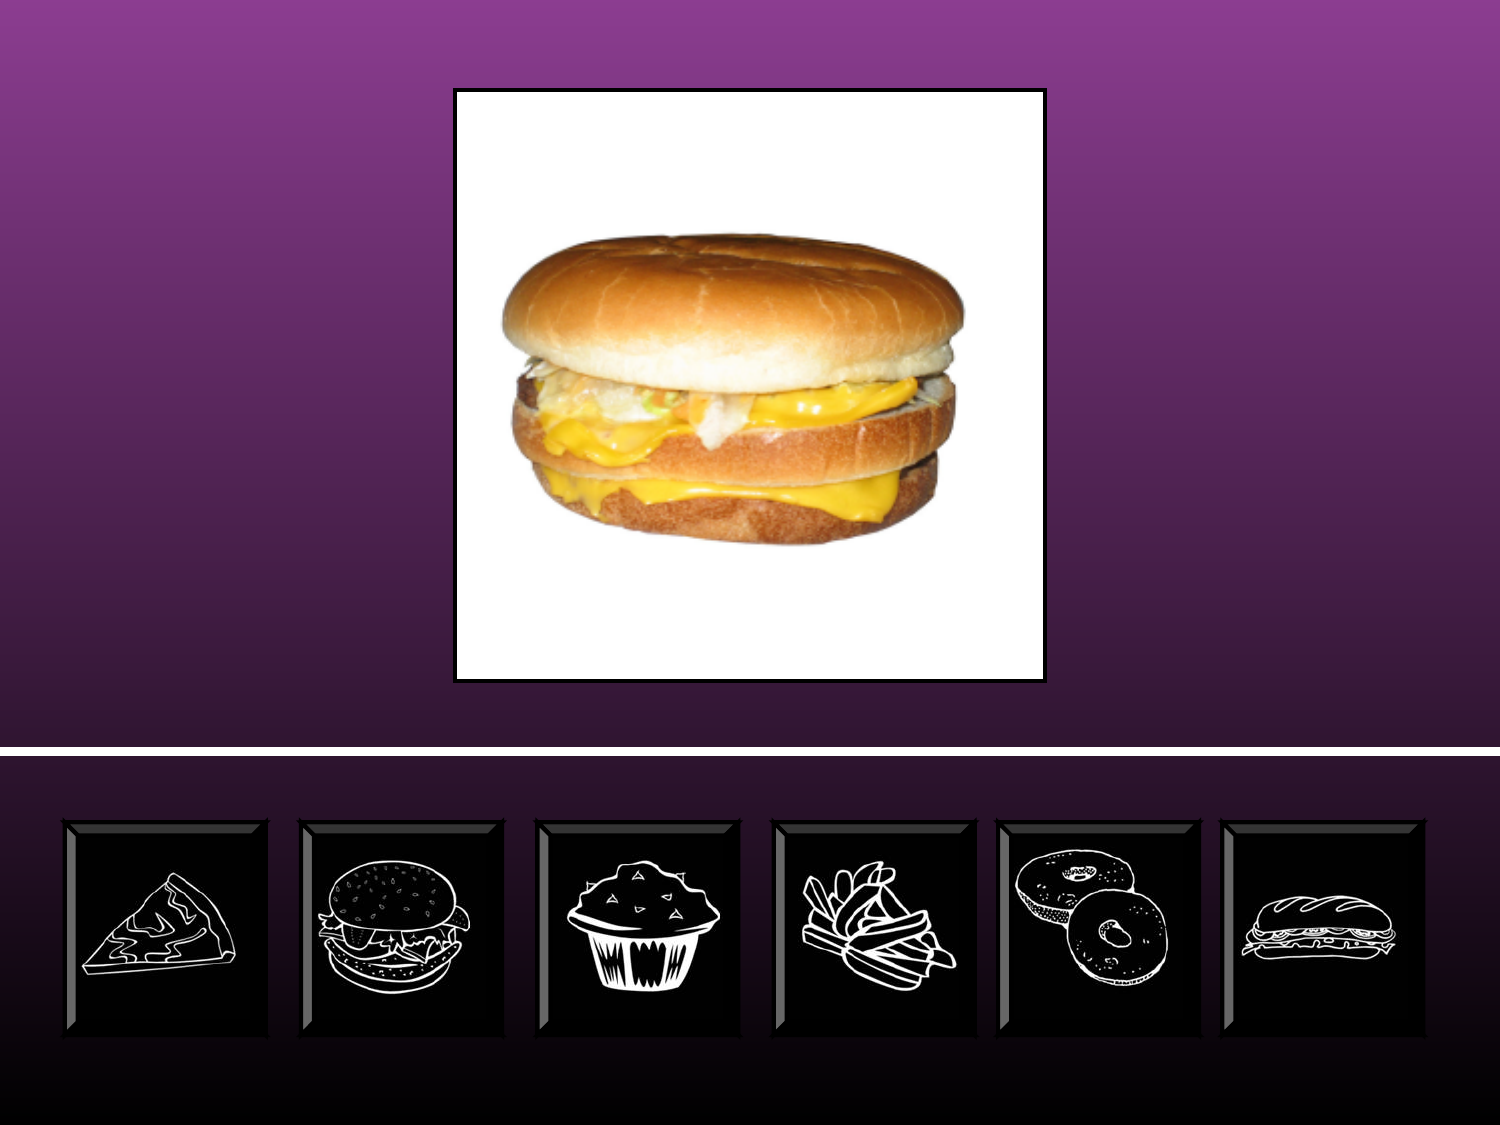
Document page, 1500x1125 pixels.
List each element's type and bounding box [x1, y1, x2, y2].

text_box [539, 822, 739, 1035]
text_box [66, 822, 266, 1035]
picture [489, 221, 982, 558]
text_box [775, 822, 975, 1035]
text_box [302, 822, 502, 1035]
text_box [1224, 822, 1424, 1035]
text_box [1000, 822, 1199, 1035]
text_box [454, 90, 1046, 681]
